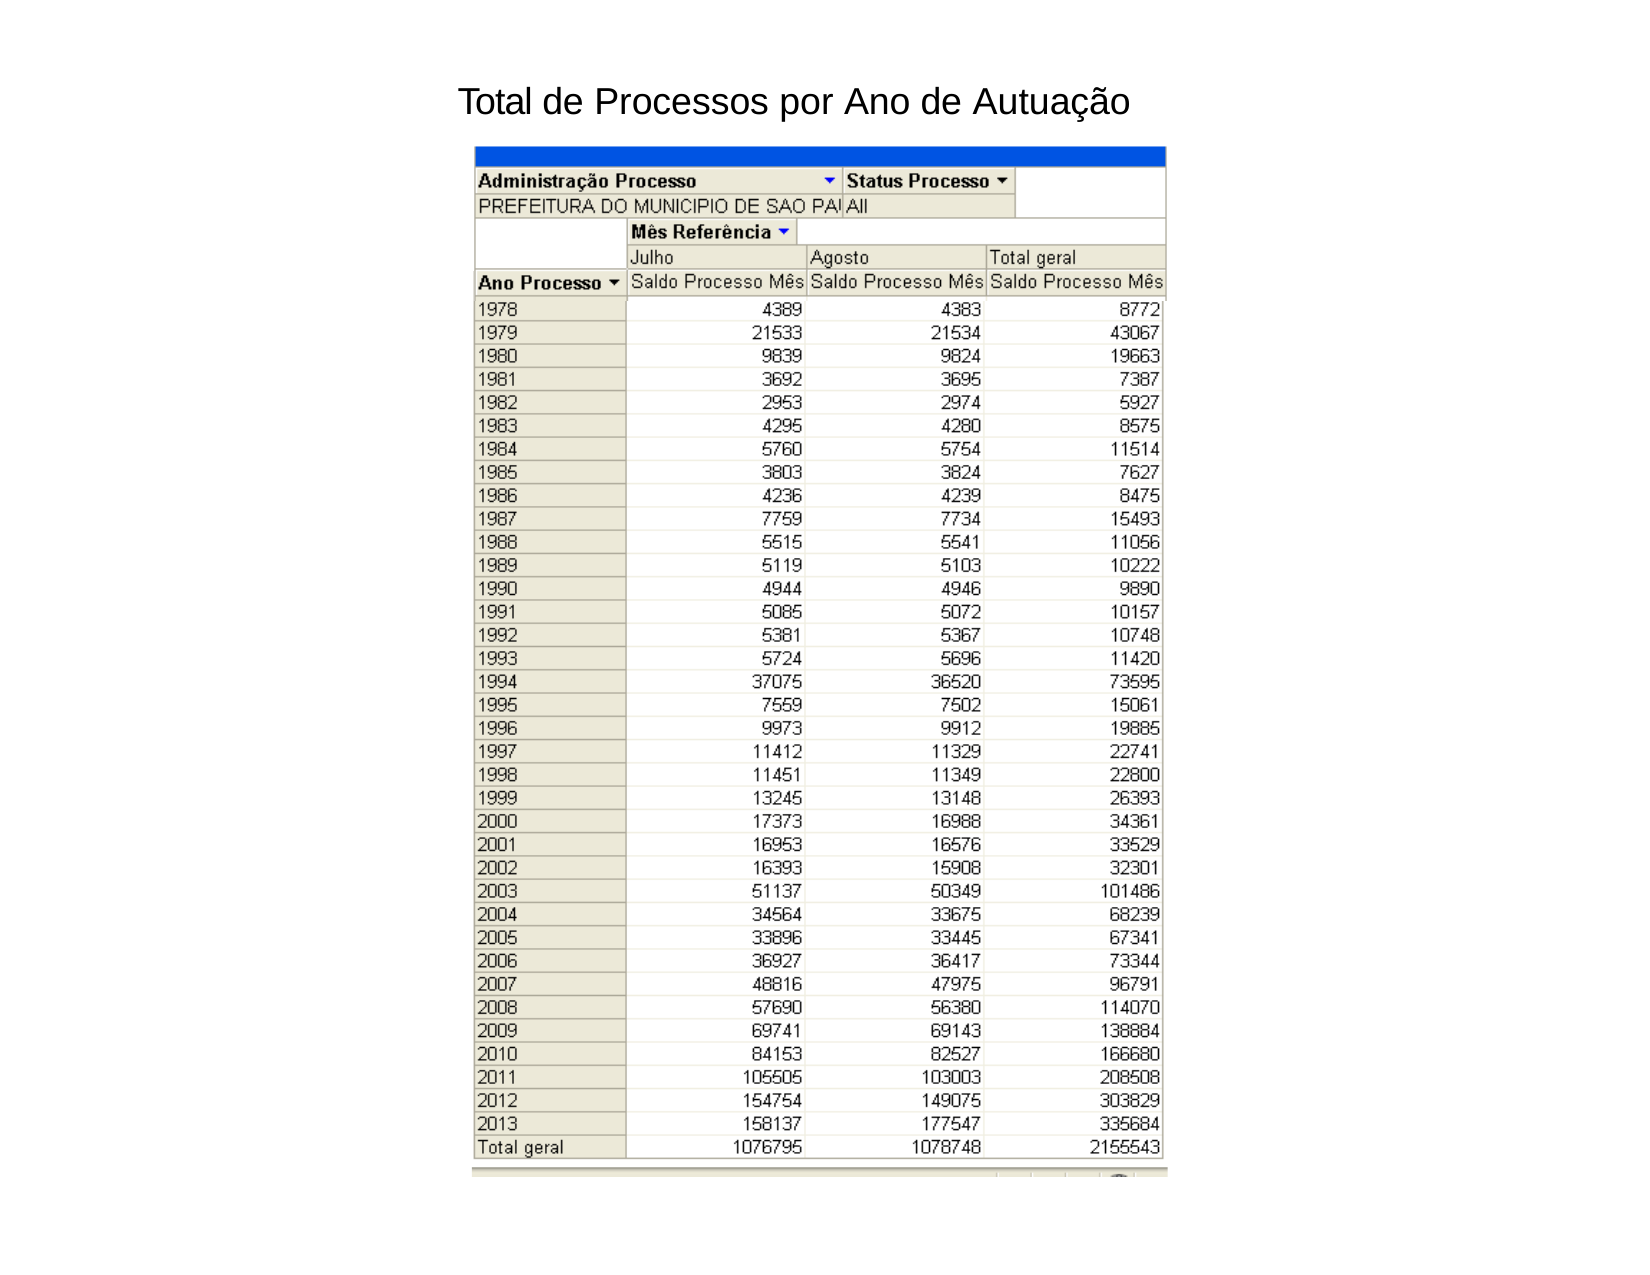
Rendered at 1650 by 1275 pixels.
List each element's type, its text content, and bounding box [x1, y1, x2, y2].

text_box [472, 141, 1168, 1176]
text_box Total de Processos por Ano de Autuação [455, 74, 1136, 125]
